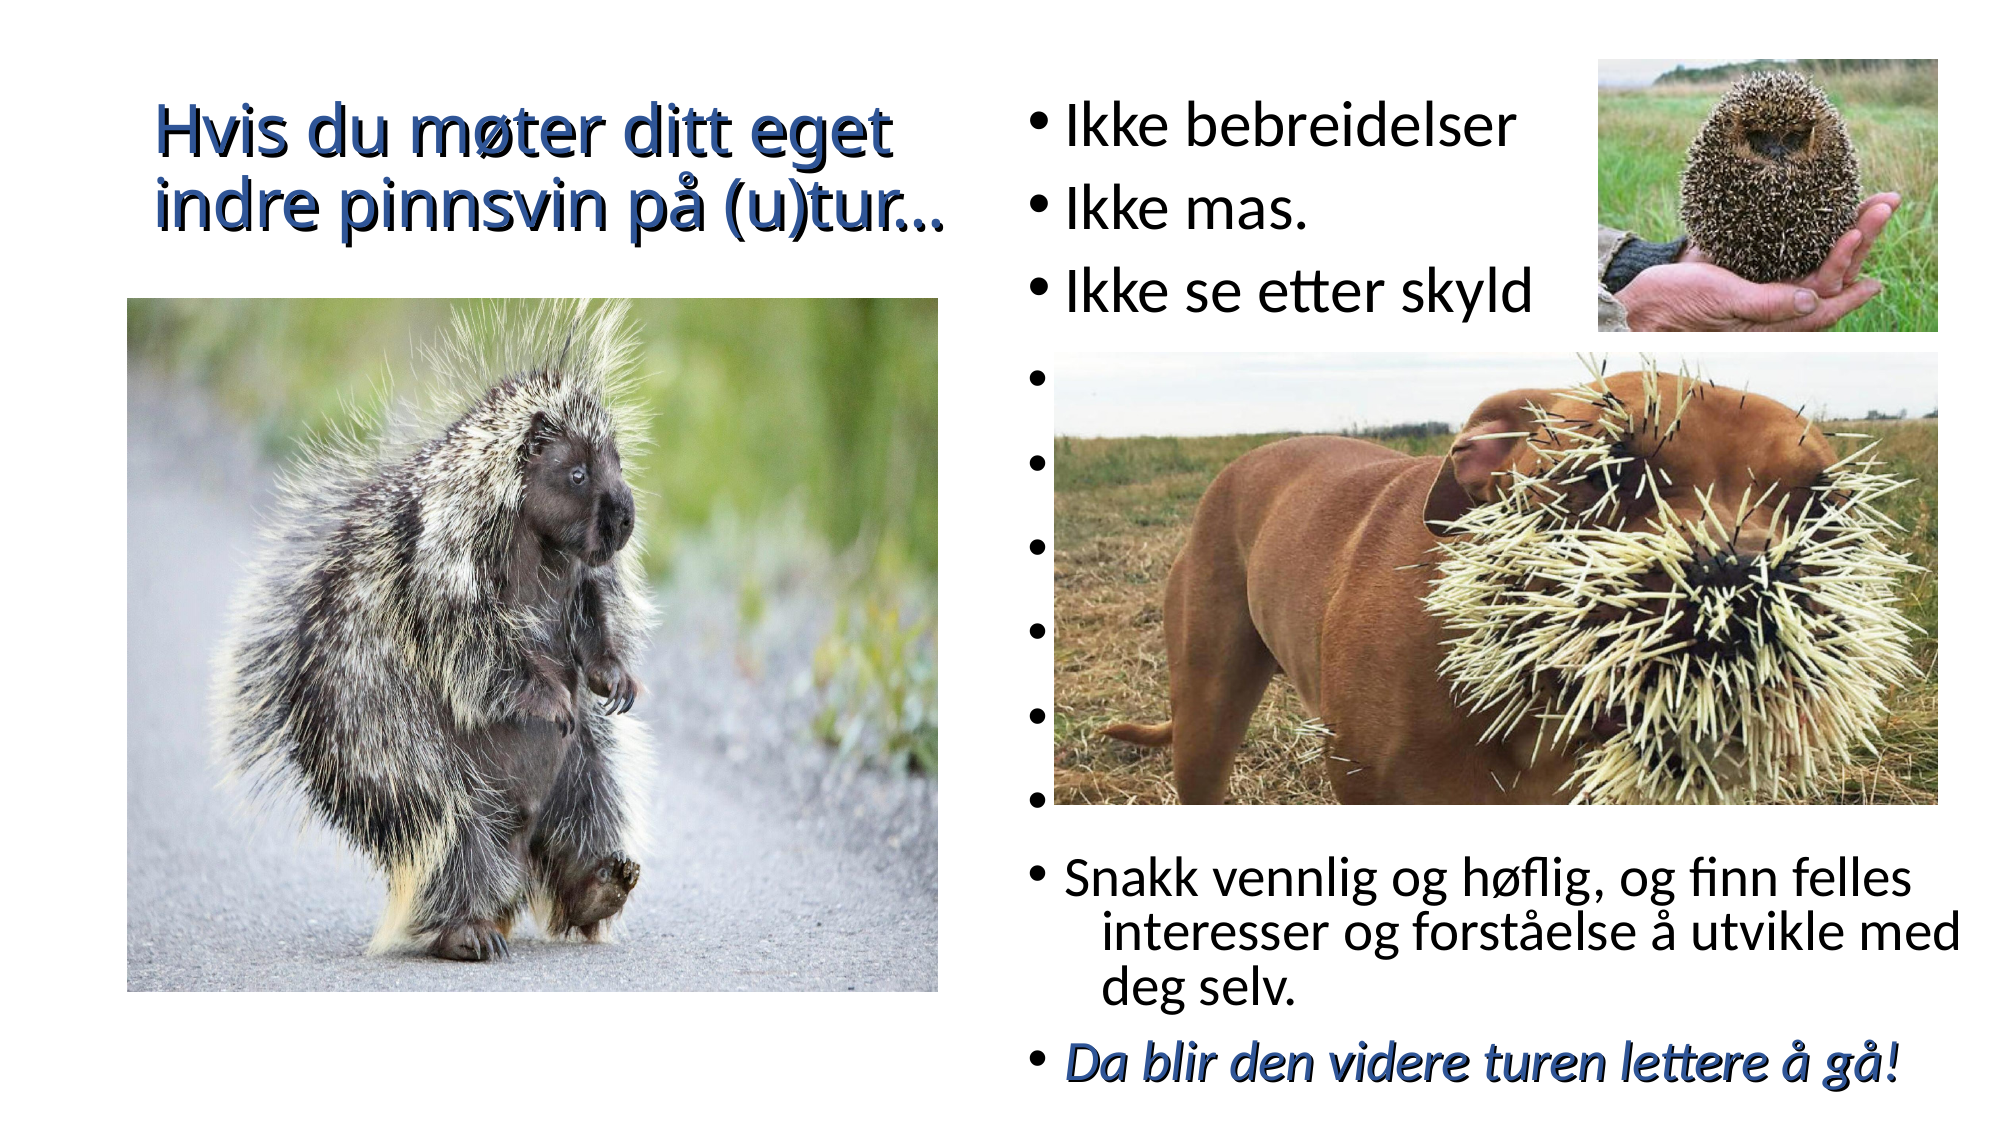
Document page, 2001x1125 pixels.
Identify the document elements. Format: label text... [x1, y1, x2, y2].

title Hvis du møter ditt eget indre pinnsvin på (u)tur… [137, 59, 1013, 278]
picture [127, 298, 938, 992]
list Ikke bebreidelser Ikke mas. Ikke se etter skyld Snakk vennlig og høflig, og finn felles interesser og forståelse å utvikle med deg selv. Da blir den videre turen lettere å gå! [1012, 89, 2000, 1102]
picture [1598, 59, 1938, 332]
picture [1054, 352, 1938, 805]
